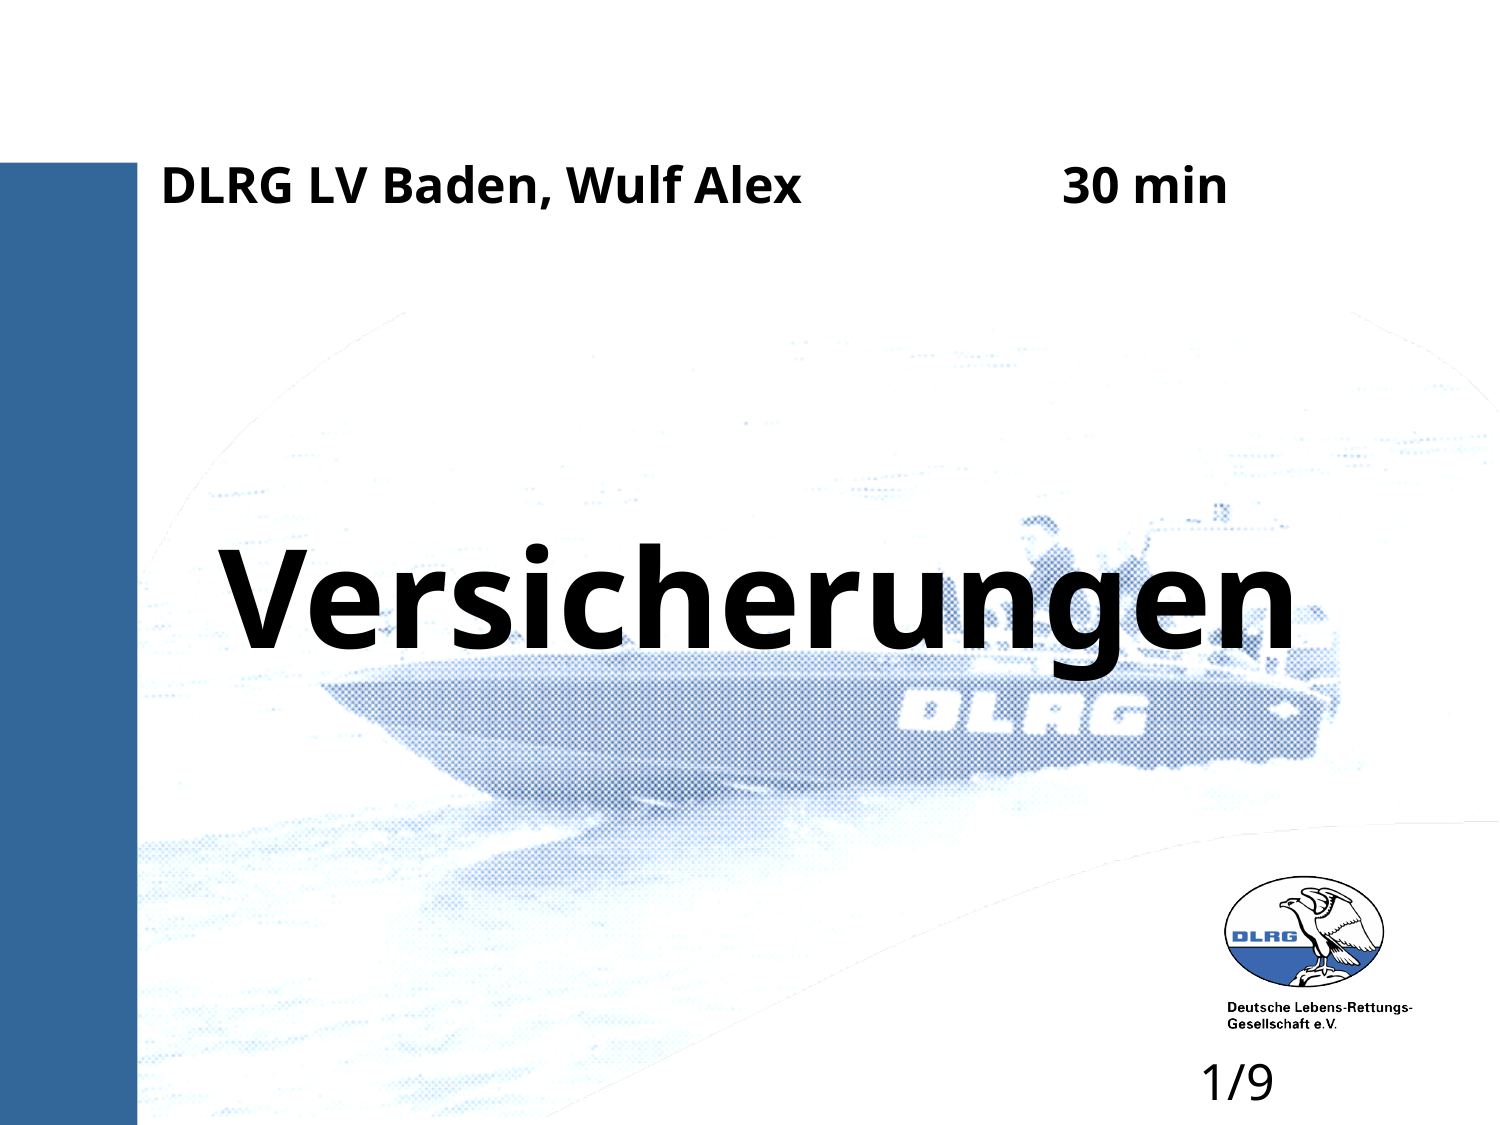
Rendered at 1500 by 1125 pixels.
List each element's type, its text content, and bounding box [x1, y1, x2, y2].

title Versicherungen [203, 498, 1458, 689]
picture [138, 311, 1499, 1118]
text_box <Nummer>/9 [1158, 1055, 1500, 1125]
text_box DLRG LV Baden, Wulf Alex 30 min [145, 162, 1446, 237]
